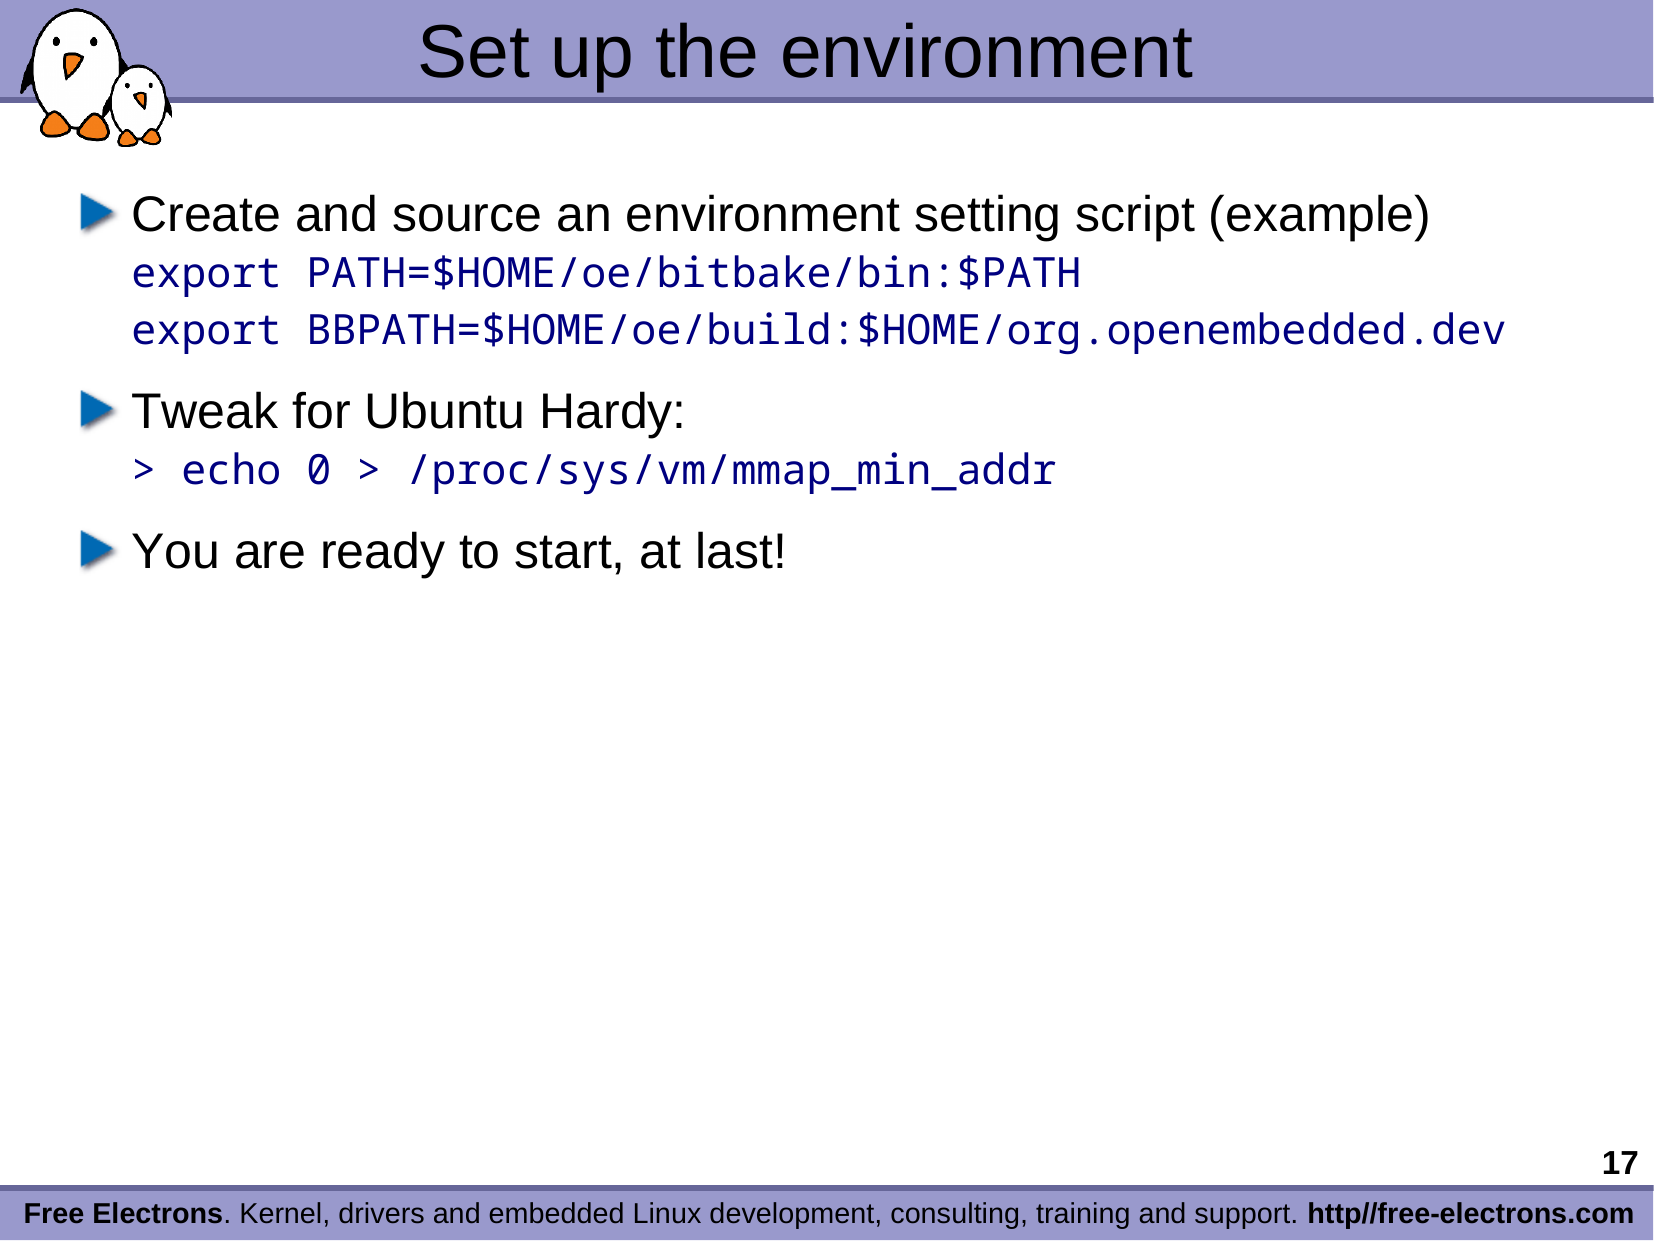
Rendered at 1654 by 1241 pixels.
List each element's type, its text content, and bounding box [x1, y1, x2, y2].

title Set up the environment [60, 0, 1551, 104]
picture [20, 8, 172, 147]
list Create and source an environment setting script (example) export PATH=$HOME/oe/bitbake/bin:$PATH export BBPATH=$HOME/oe/build:$HOME/org.openembedded.dev Tweak for Ubuntu Hardy: > echo 0 > /proc/sys/vm/mmap_min_addr You are ready to start, at last! [60, 186, 1615, 1052]
